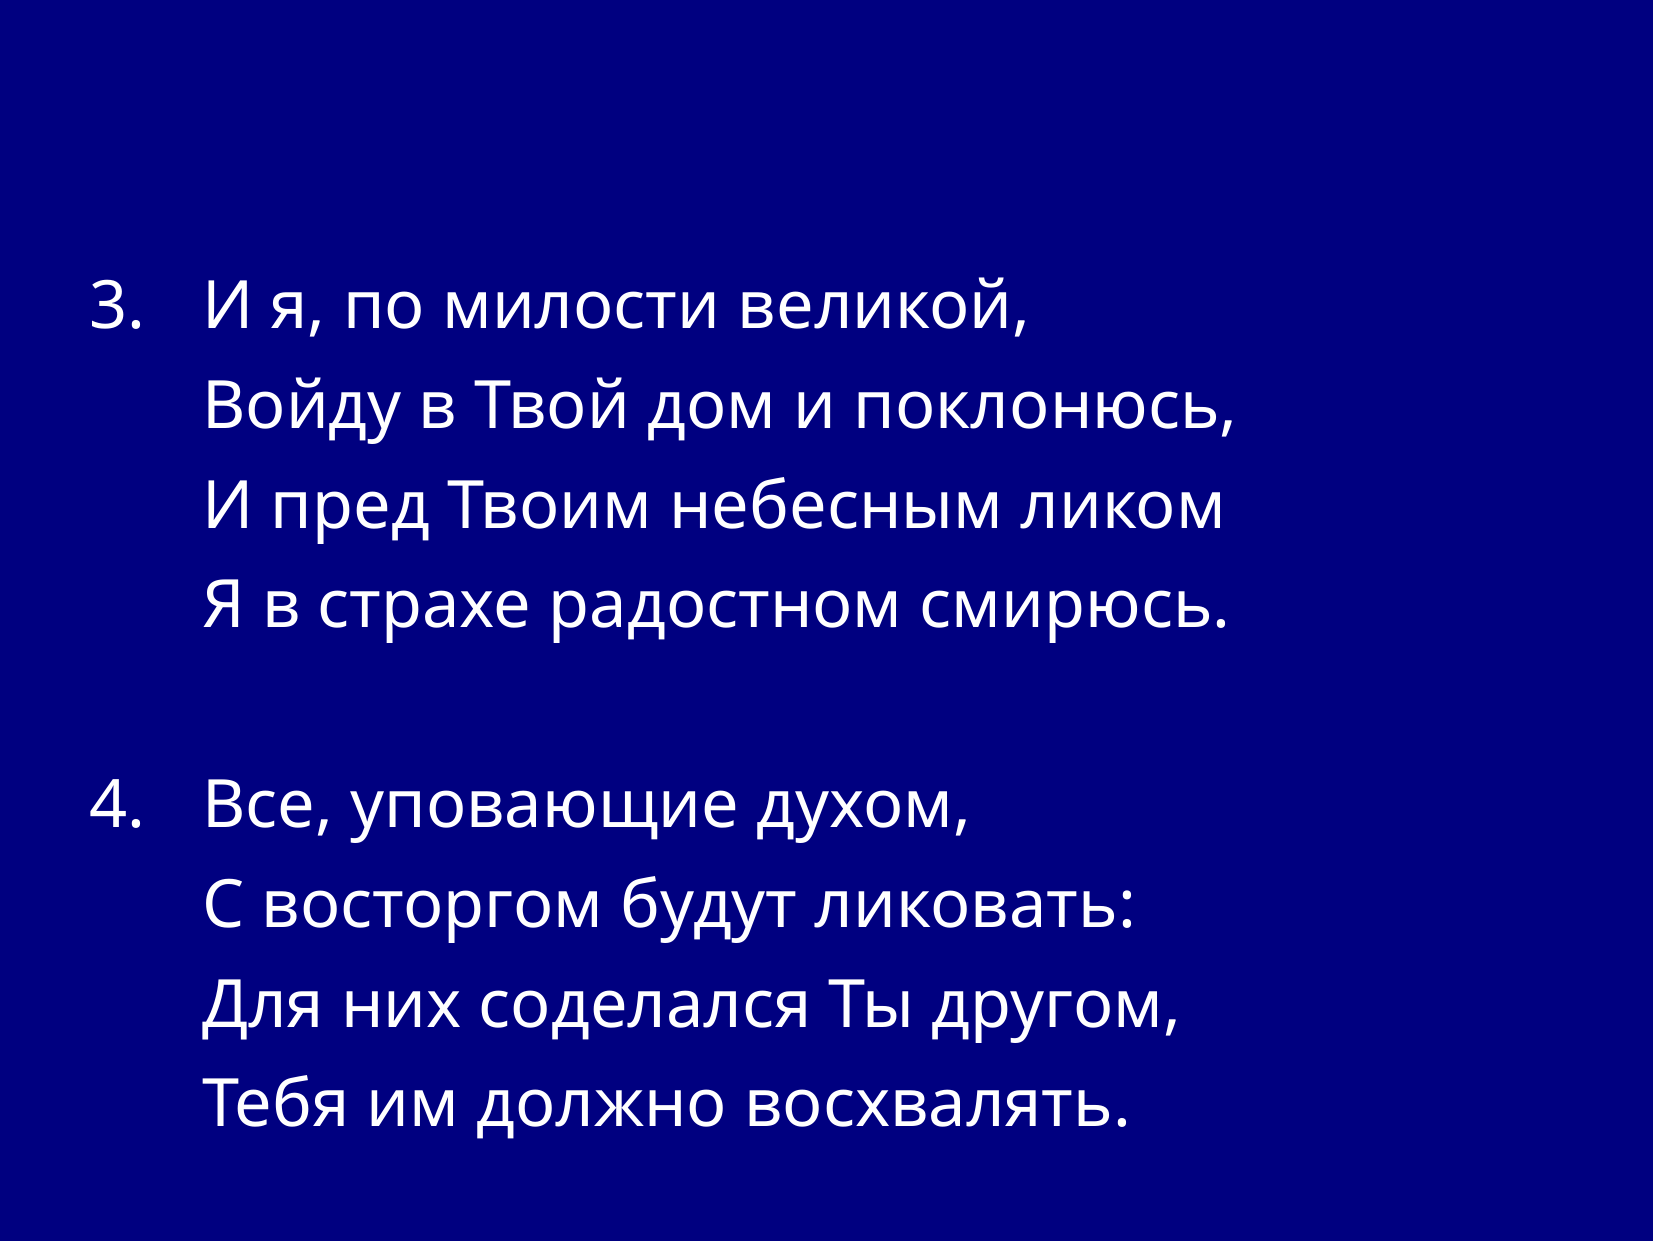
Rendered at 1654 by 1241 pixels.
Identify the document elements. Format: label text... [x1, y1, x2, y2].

text_box 3. И я, по милости великой, Войду в Твой дом и поклонюсь, И пред Твоим небесным ликом Я в страхе радостном смирюсь. 4. Все, уповающие духом, С восторгом будут ликовать: Для них соделался Ты другом, Тебя им должно восхвалять. [75, 150, 1576, 1163]
